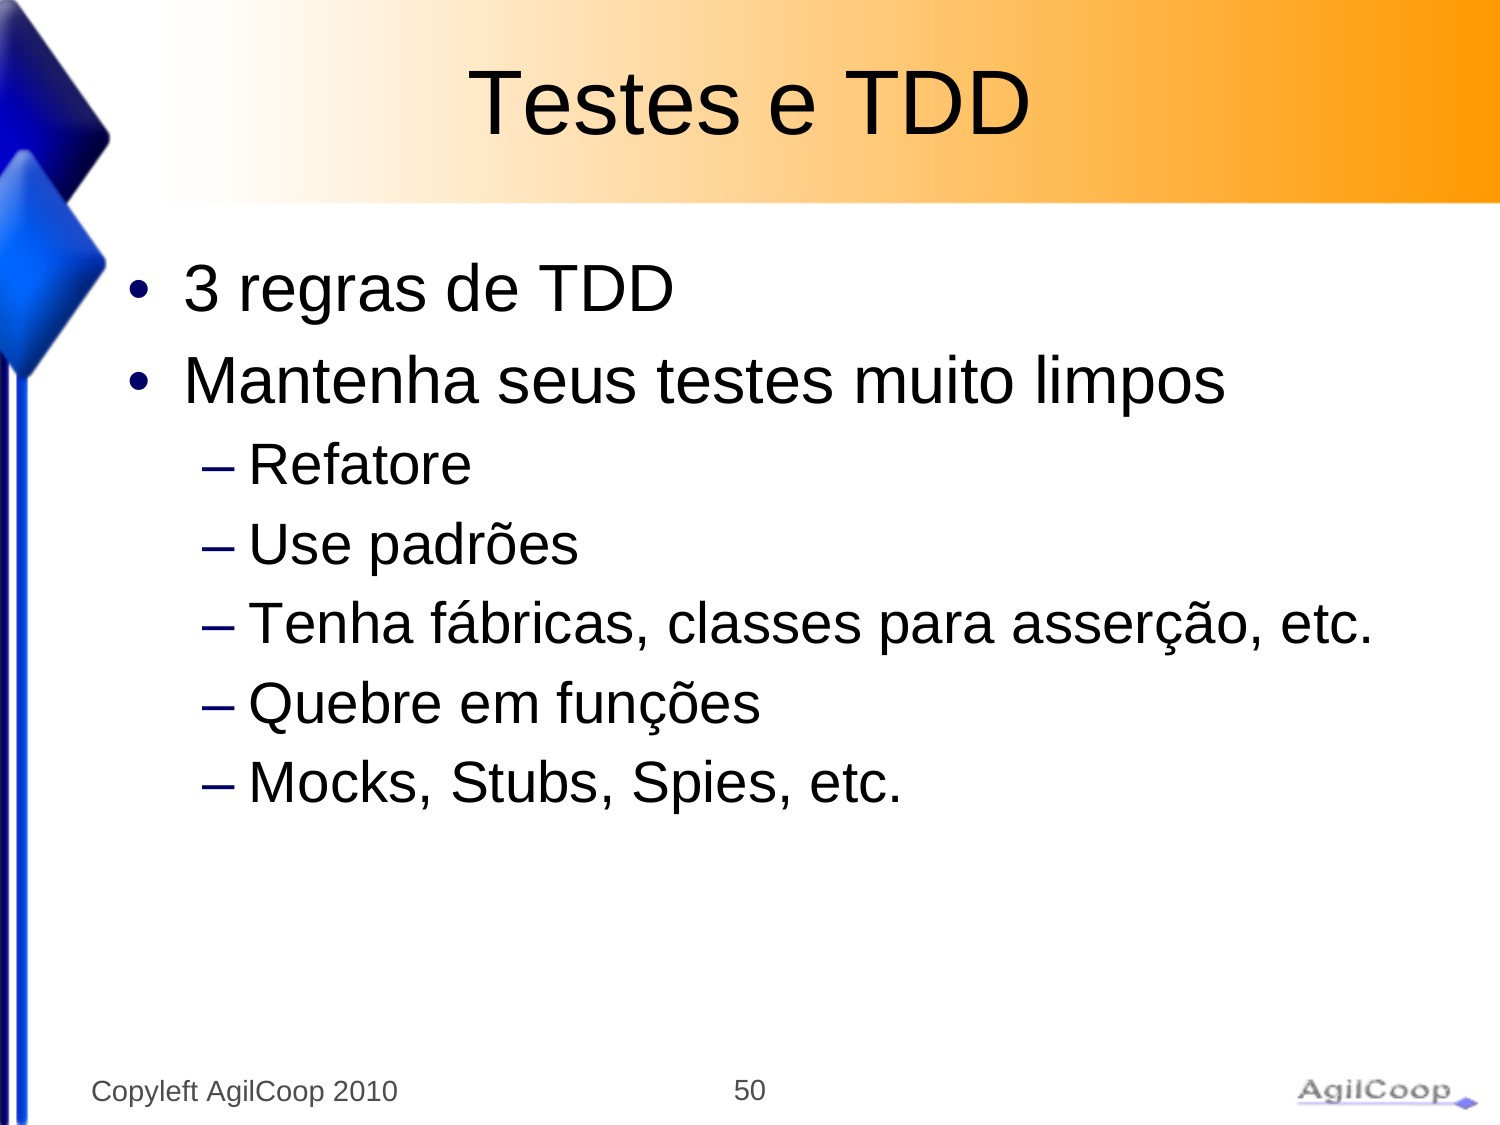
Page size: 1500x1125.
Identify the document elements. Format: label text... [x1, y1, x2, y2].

title Testes e TDD [75, 8, 1426, 197]
list 3 regras de TDD Mantenha seus testes muito limpos Refatore Use padrões Tenha fábricas, classes para asserção, etc. Quebre em funções Mocks, Stubs, Spies, etc. [112, 243, 1426, 1006]
picture [0, 0, 1500, 1125]
